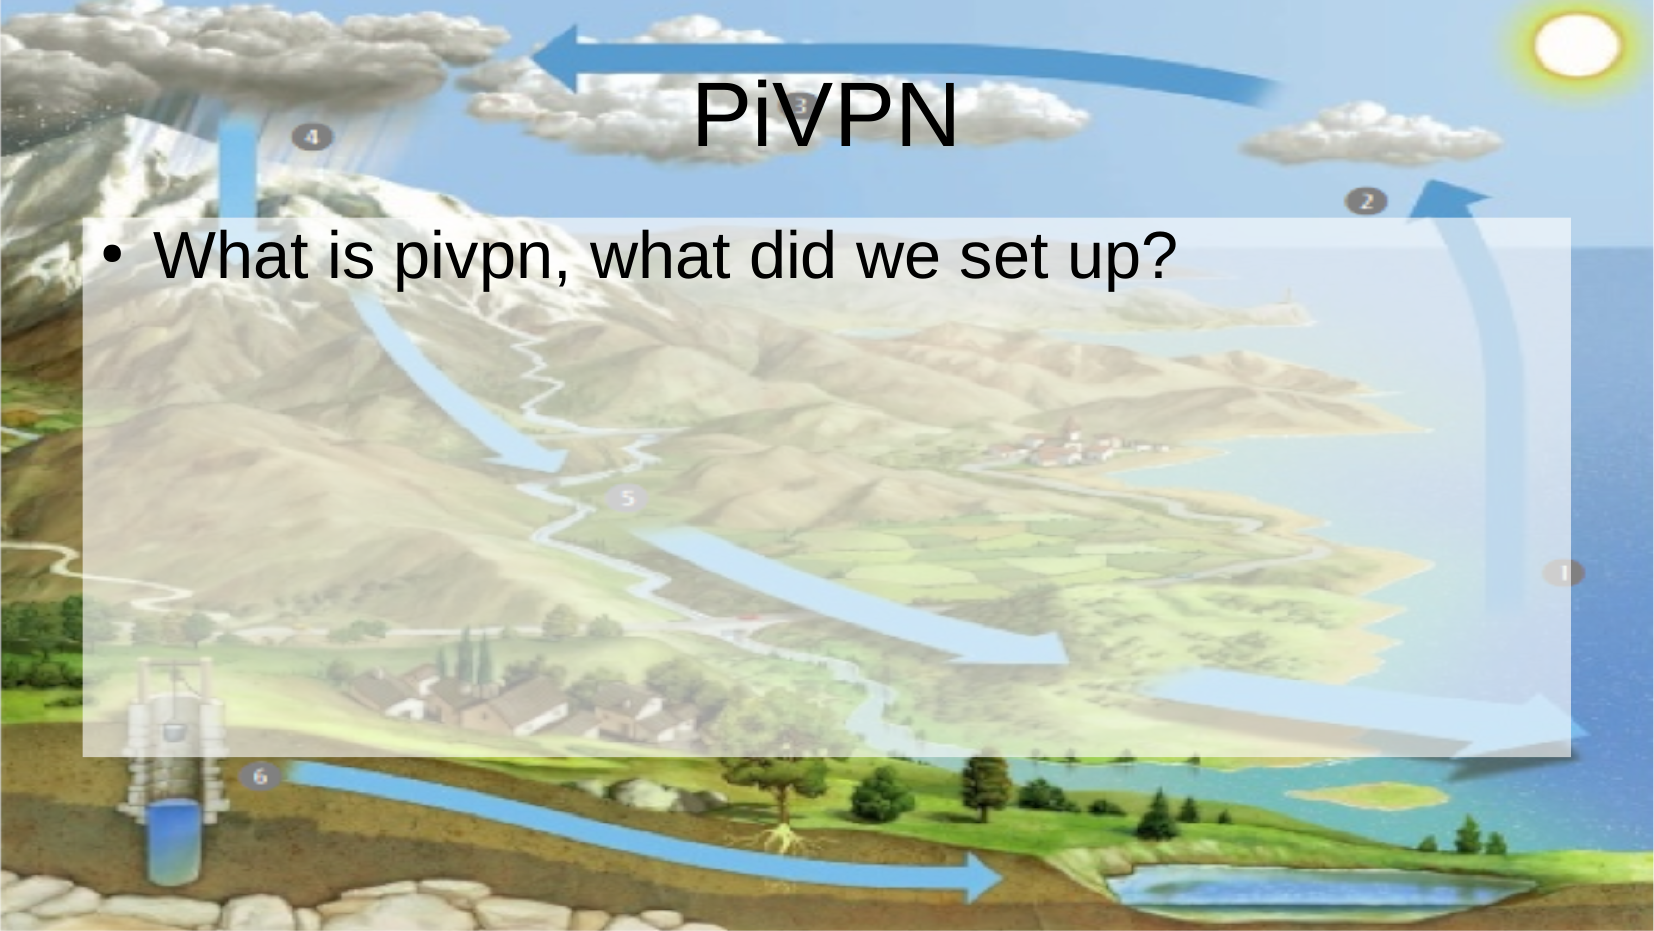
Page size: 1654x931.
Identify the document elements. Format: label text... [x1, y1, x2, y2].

picture [0, 0, 1654, 931]
title PiVPN [82, 37, 1571, 193]
list What is pivpn, what did we set up? [82, 217, 1571, 758]
